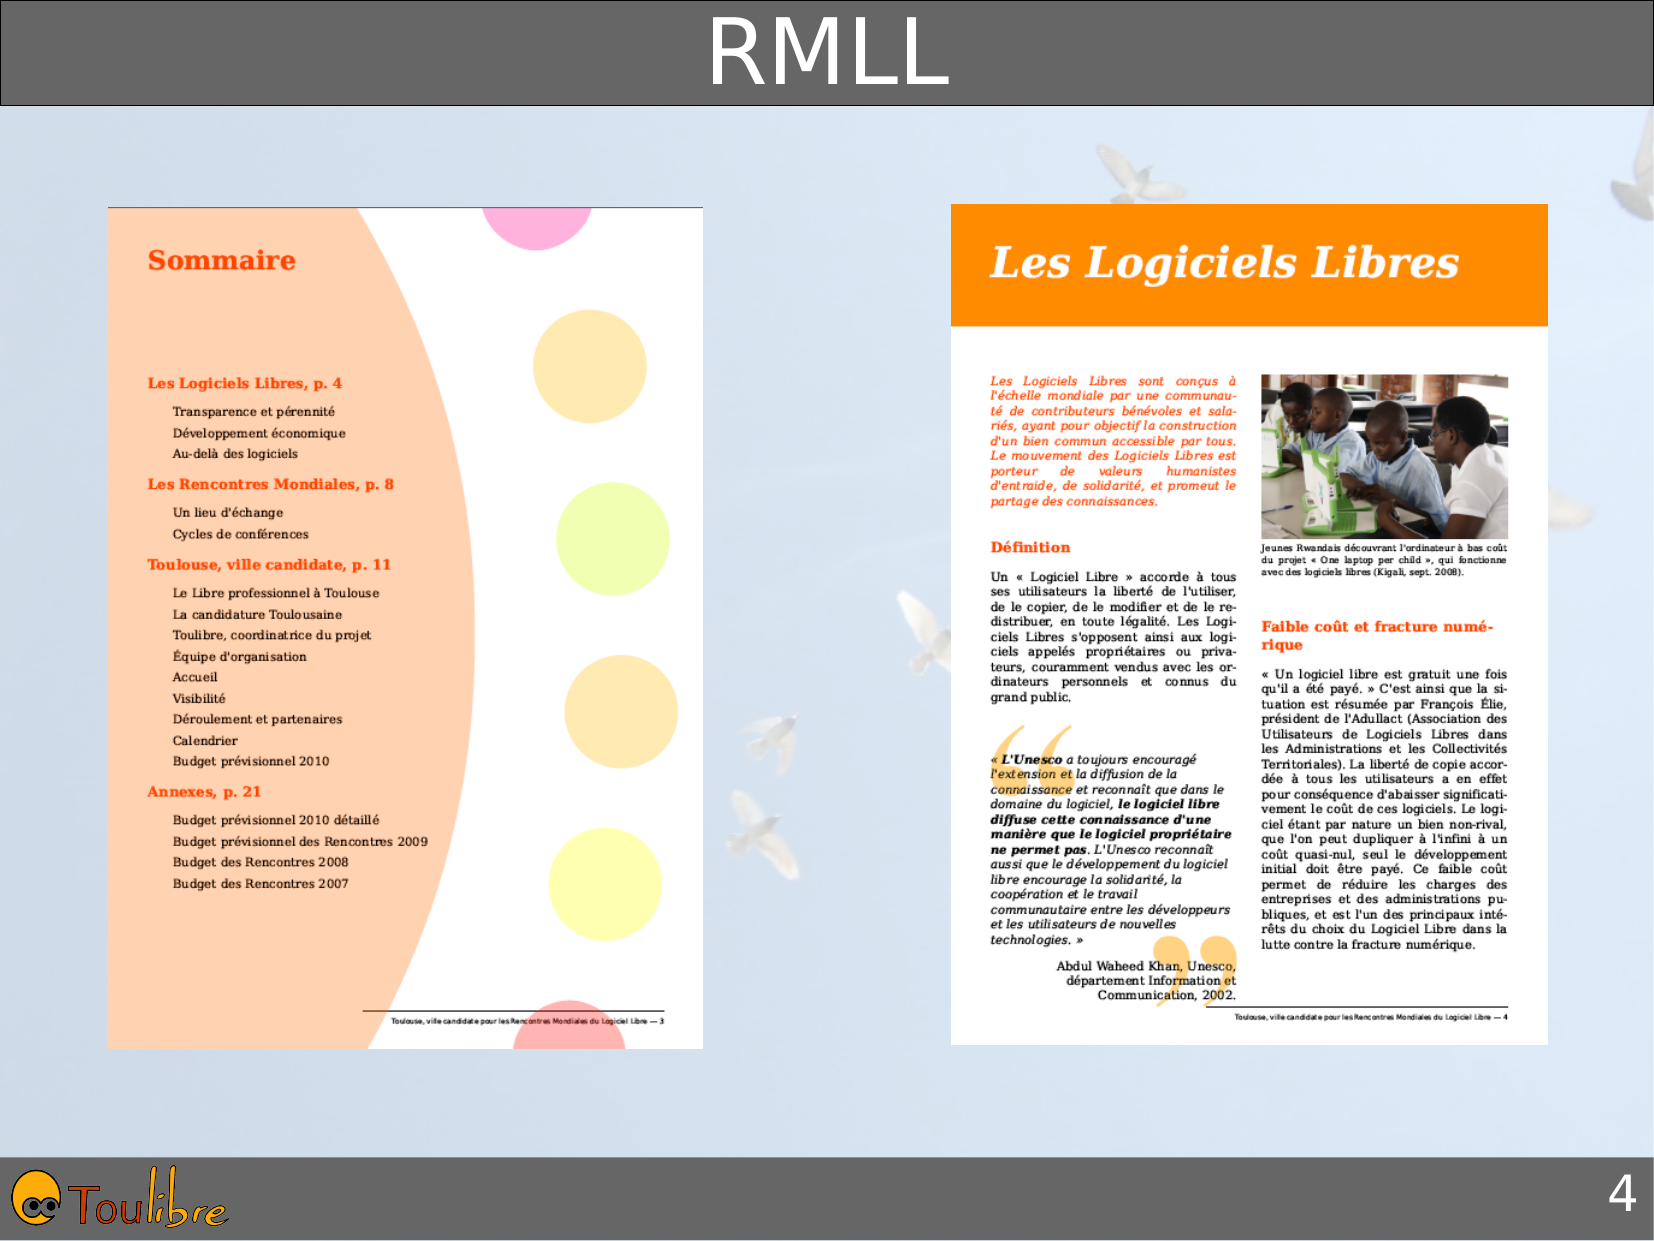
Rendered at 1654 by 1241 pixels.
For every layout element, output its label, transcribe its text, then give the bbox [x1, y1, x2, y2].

title RMLL [0, 0, 1654, 107]
picture [951, 204, 1548, 1045]
picture [11, 1165, 229, 1228]
picture [108, 207, 703, 1049]
